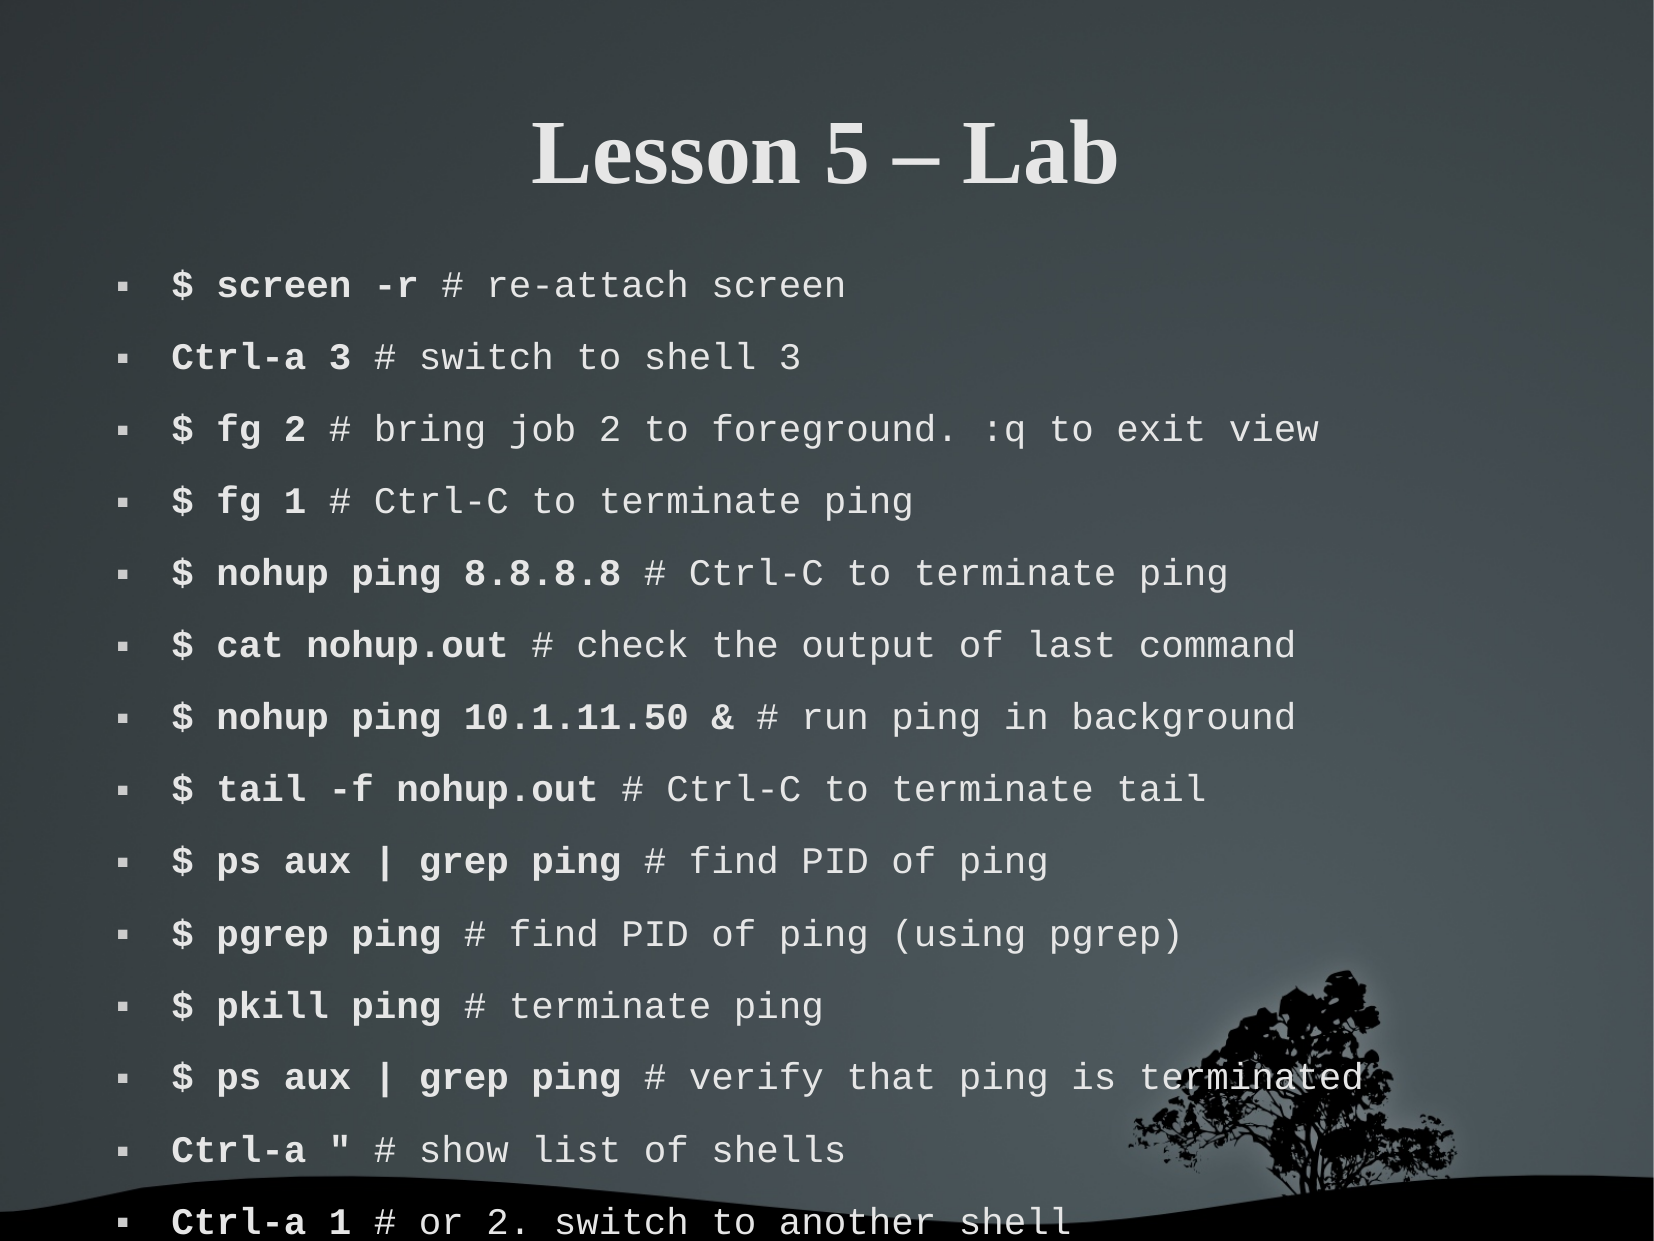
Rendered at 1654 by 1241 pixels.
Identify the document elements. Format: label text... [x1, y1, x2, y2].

list $ screen -r # re-attach screen Ctrl-a 3 # switch to shell 3 $ fg 2 # bring job 2 to foreground. :q to exit view $ fg 1 # Ctrl-C to terminate ping $ nohup ping 8.8.8.8 # Ctrl-C to terminate ping $ cat nohup.out # check the output of last command $ nohup ping 10.1.11.50 & # run ping in background $ tail -f nohup.out # Ctrl-C to terminate tail $ ps aux | grep ping # find PID of ping $ pgrep ping # find PID of ping (using pgrep) $ pkill ping # terminate ping $ ps aux | grep ping # verify that ping is terminated Ctrl-a " # show list of shells Ctrl-a 1 # or 2. switch to another shell Ctrl-a n # go to next shell Ctrl-a p # go to previous shell [82, 266, 1571, 1241]
title Lesson 5 – Lab [82, 49, 1571, 257]
picture [0, 0, 1654, 1241]
